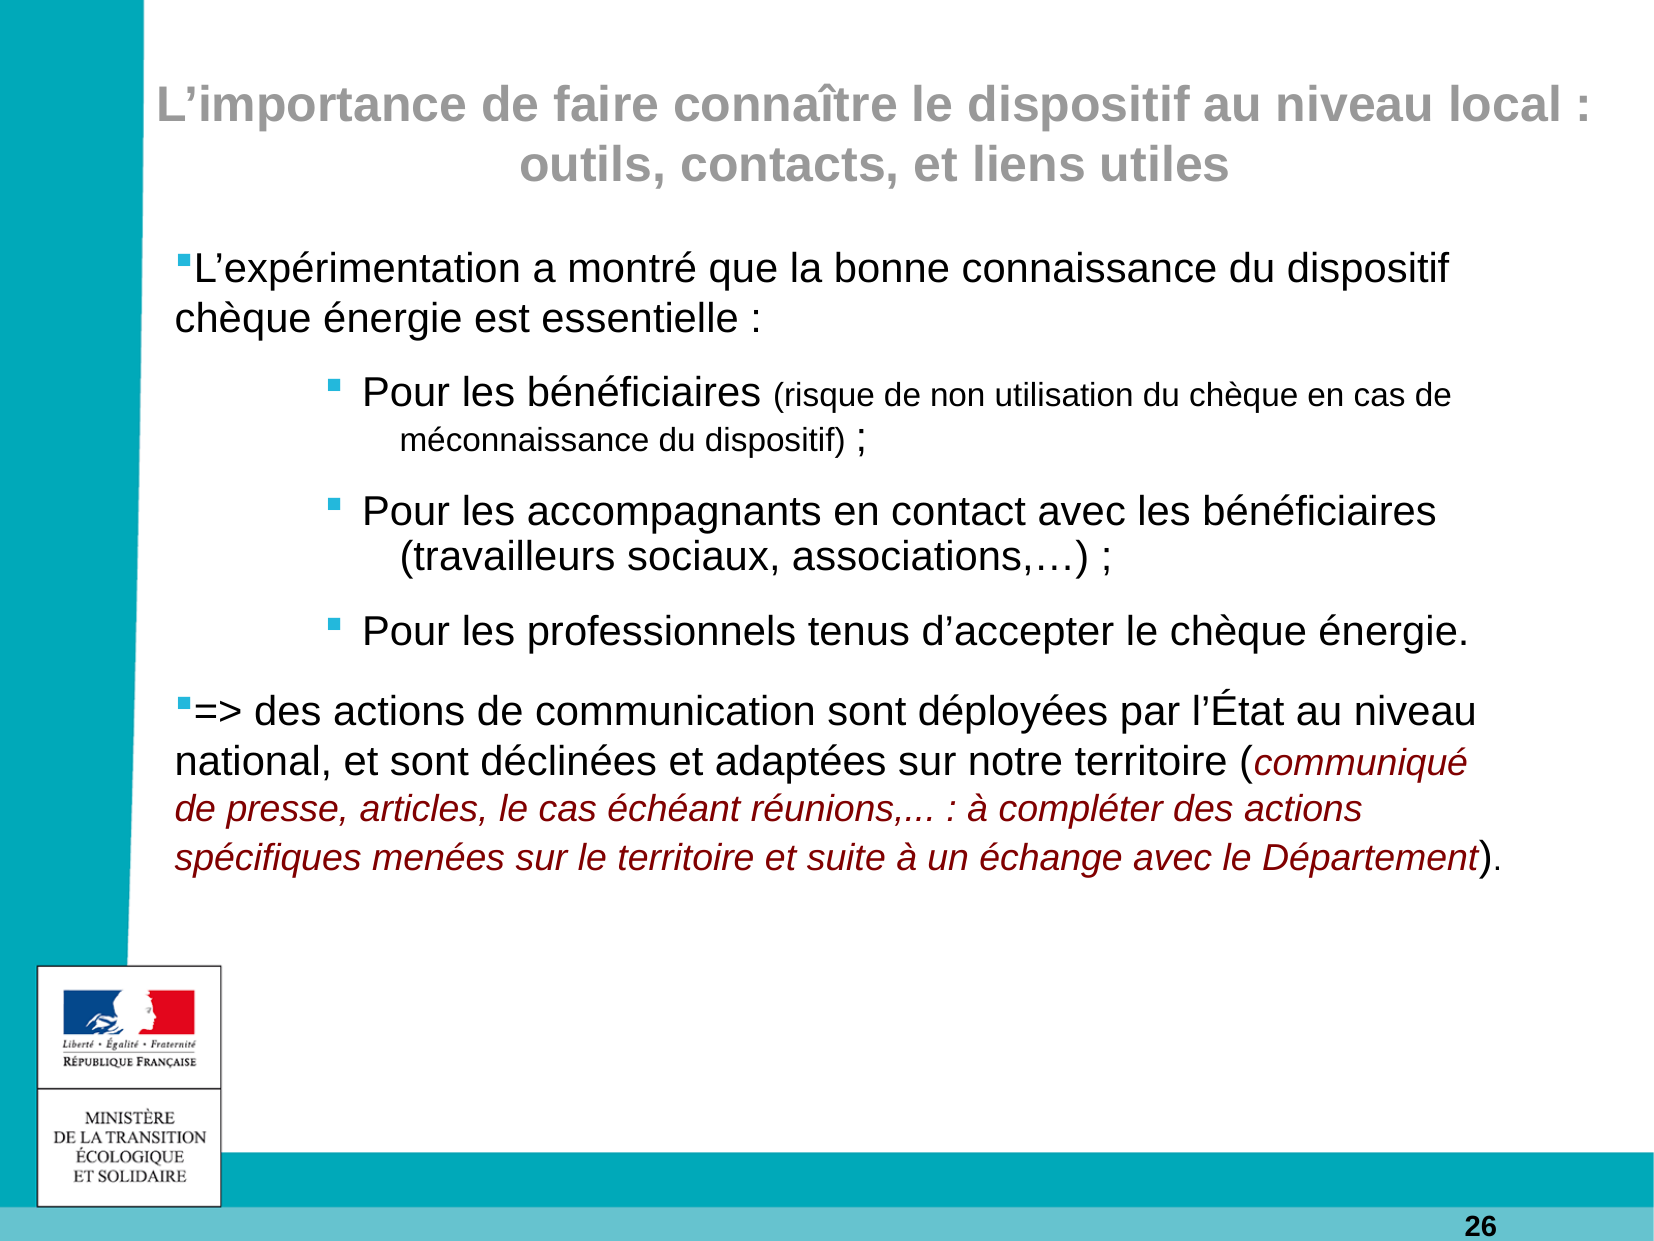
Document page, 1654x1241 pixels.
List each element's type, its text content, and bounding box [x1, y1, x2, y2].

list L’expérimentation a montré que la bonne connaissance du dispositif chèque énergie est essentielle : Pour les bénéficiaires (risque de non utilisation du chèque en cas de méconnaissance du dispositif) ; Pour les accompagnants en contact avec les bénéficiaires (travailleurs sociaux, associations,…) ; Pour les professionnels tenus d’accepter le chèque énergie. => des actions de communication sont déployées par l’État au niveau national, et sont déclinées et adaptées sur notre territoire (communiqué de presse, articles, le cas échéant réunions,... : à compléter des actions spécifiques menées sur le territoire et suite à un échange avec le Département). [174, 240, 1504, 1103]
title L’importance de faire connaître le dispositif au niveau local : outils, contacts, et liens utiles [131, 28, 1620, 236]
text_box [1464, 1207, 1629, 1241]
